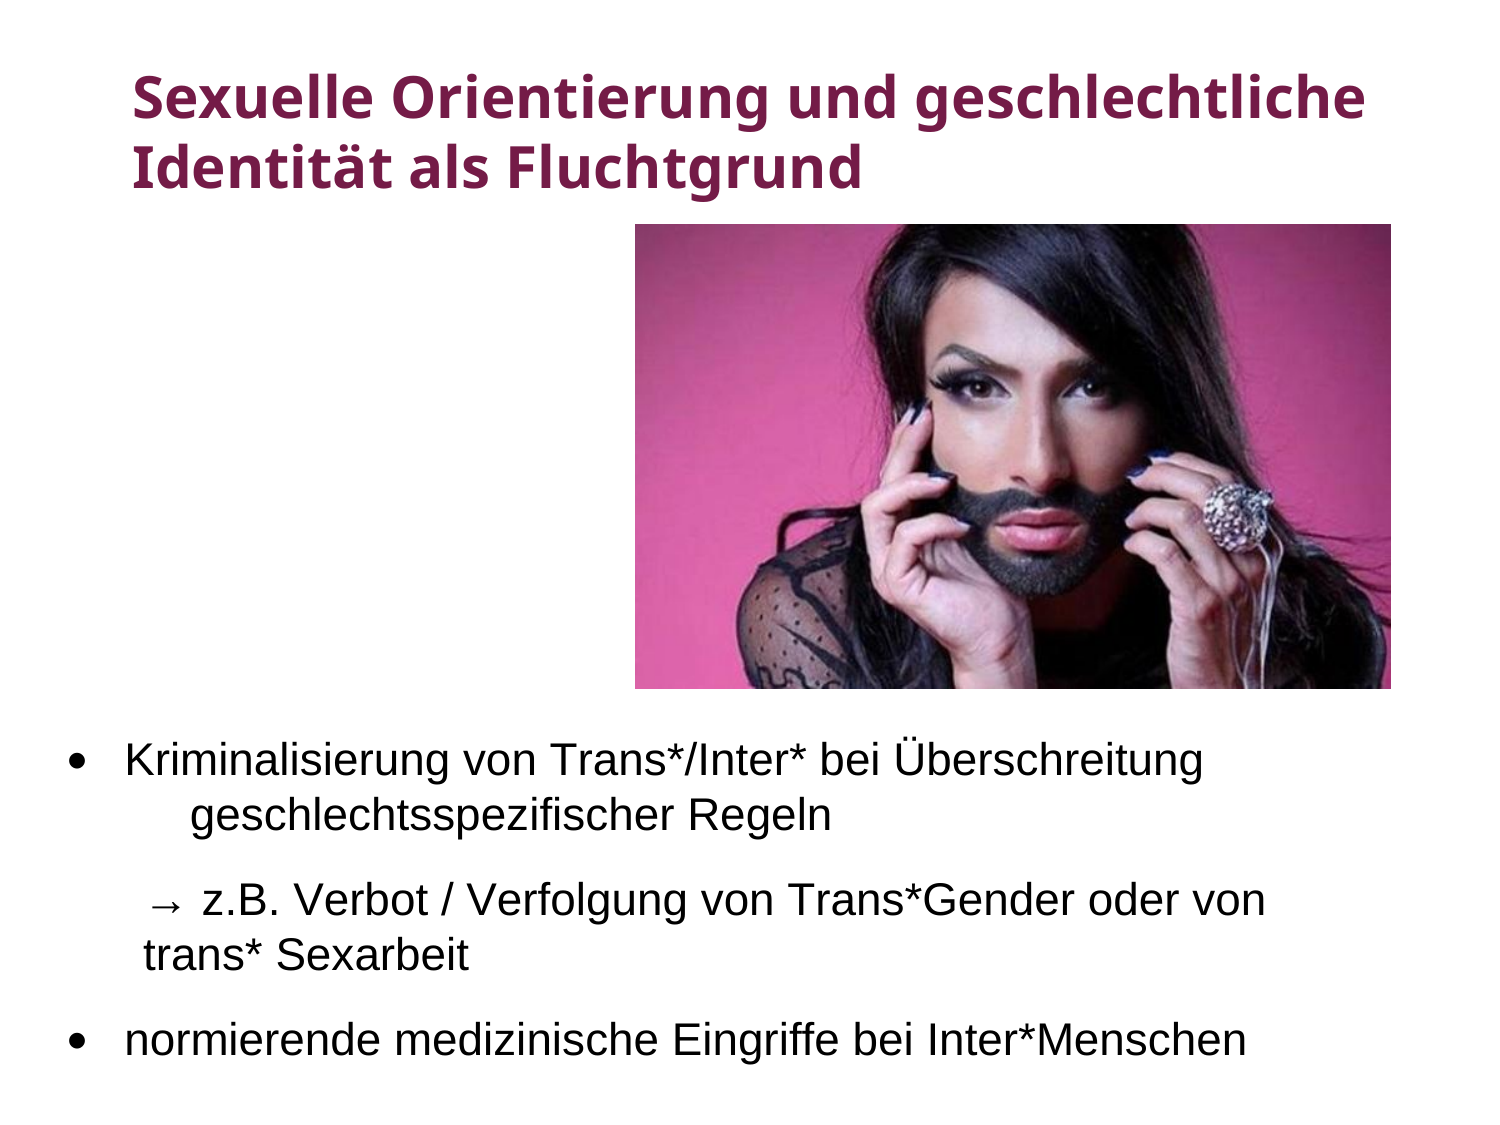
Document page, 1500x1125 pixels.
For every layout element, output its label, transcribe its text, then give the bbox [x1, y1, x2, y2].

text_box Kriminalisierung von Trans*/Inter* bei Überschreitung geschlechtsspezifischer Regeln → z.B. Verbot / Verfolgung von Trans*Gender oder von trans* Sexarbeit normierende medizinische Eingriffe bei Inter*Menschen [53, 219, 1404, 1059]
picture [635, 224, 1391, 689]
text_box Sexuelle Orientierung und geschlechtliche Identität als Fluchtgrund [75, 45, 1425, 233]
